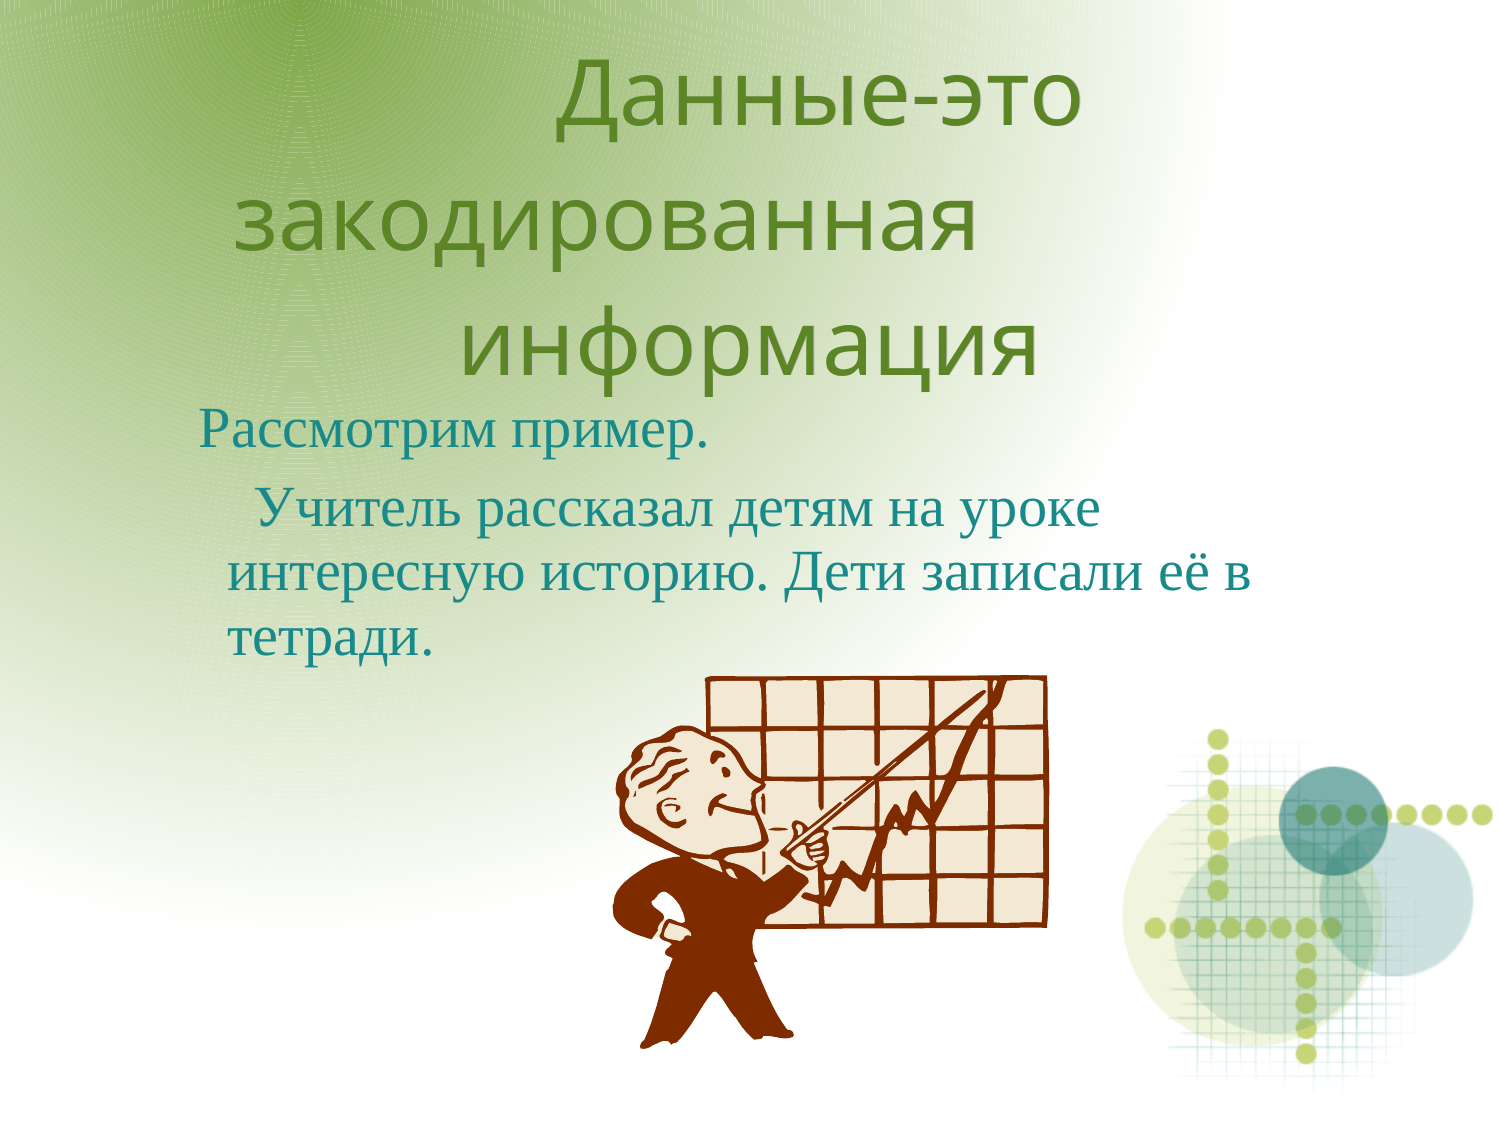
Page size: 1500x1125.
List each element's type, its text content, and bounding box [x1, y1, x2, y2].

title Данные-это закодированная информация [112, 62, 1388, 410]
picture [1110, 718, 1500, 1098]
picture [612, 675, 1051, 1051]
list Рассмотрим пример. Учитель рассказал детям на уроке интересную историю. Дети записали её в тетради. [137, 387, 1413, 1063]
